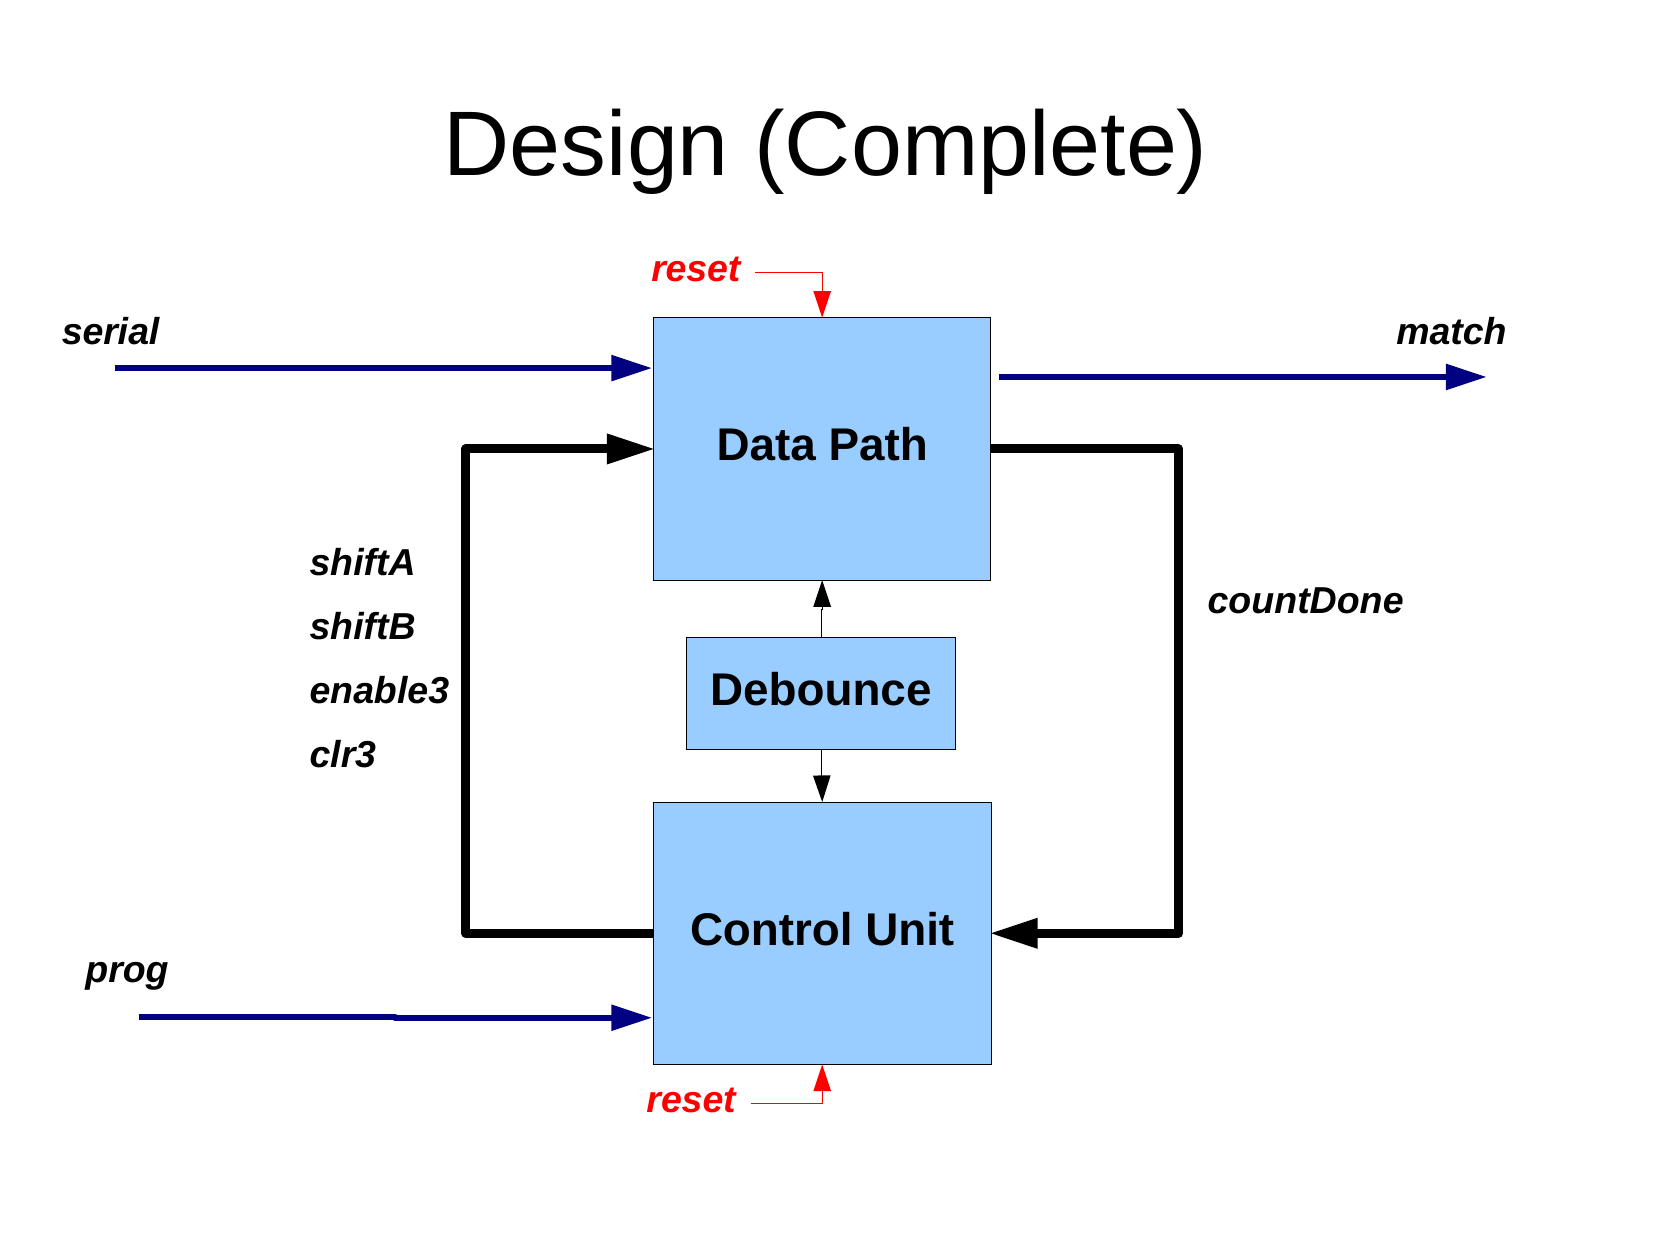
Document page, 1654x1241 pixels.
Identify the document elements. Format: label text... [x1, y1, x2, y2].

text_box Control Unit [653, 802, 992, 1065]
text_box match [1381, 311, 1522, 425]
text_box serial [47, 311, 175, 359]
text_box countDone [1193, 580, 1419, 693]
text_box Data Path [653, 317, 991, 581]
text_box prog [70, 949, 184, 997]
text_box shiftA shiftB enable3 clr3 [294, 542, 464, 782]
text_box reset [636, 248, 756, 296]
text_box reset [631, 1079, 751, 1127]
text_box Debounce [686, 637, 956, 750]
title Design (Complete) [82, 56, 1570, 249]
